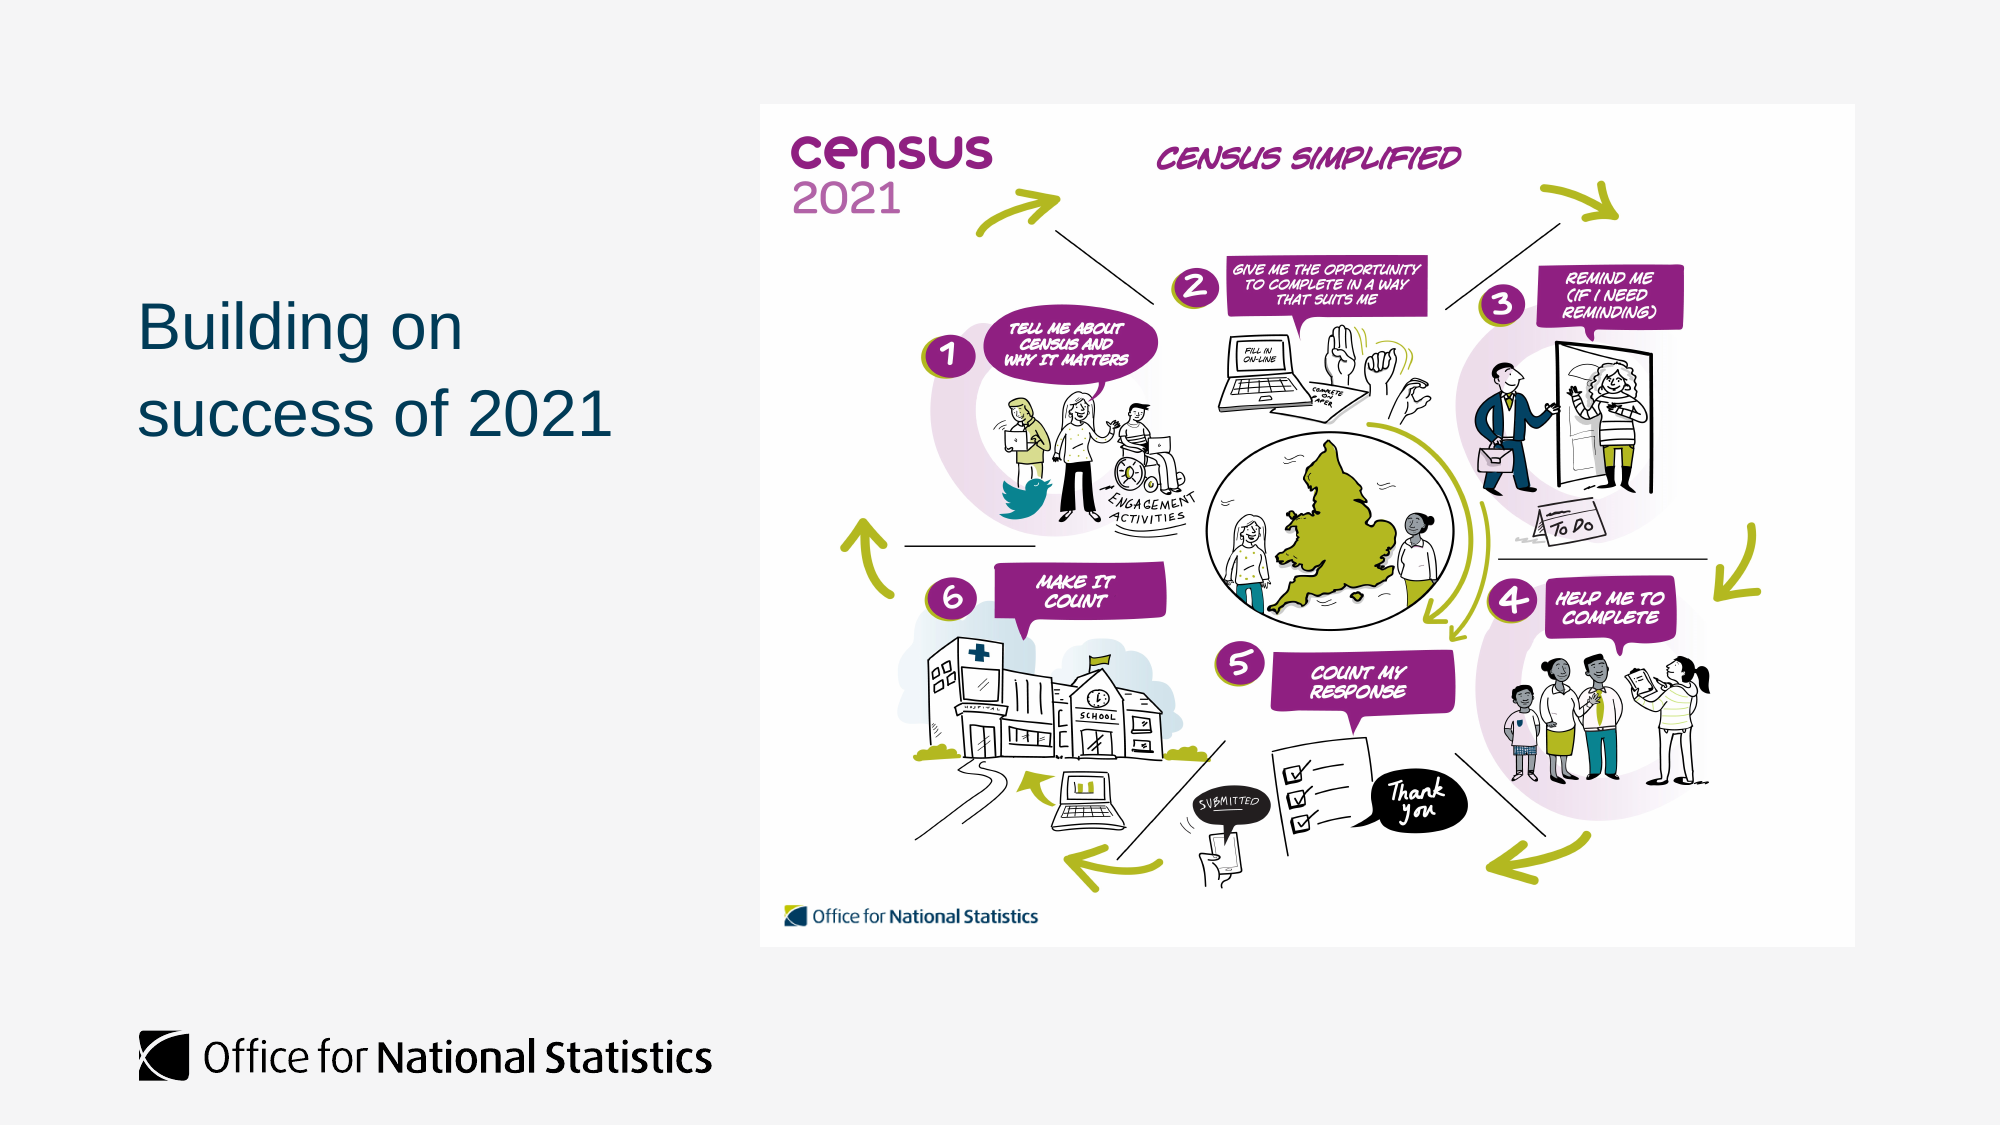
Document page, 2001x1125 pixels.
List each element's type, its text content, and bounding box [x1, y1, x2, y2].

list Building on success of 2021 [137, 275, 685, 447]
picture [760, 104, 1855, 947]
